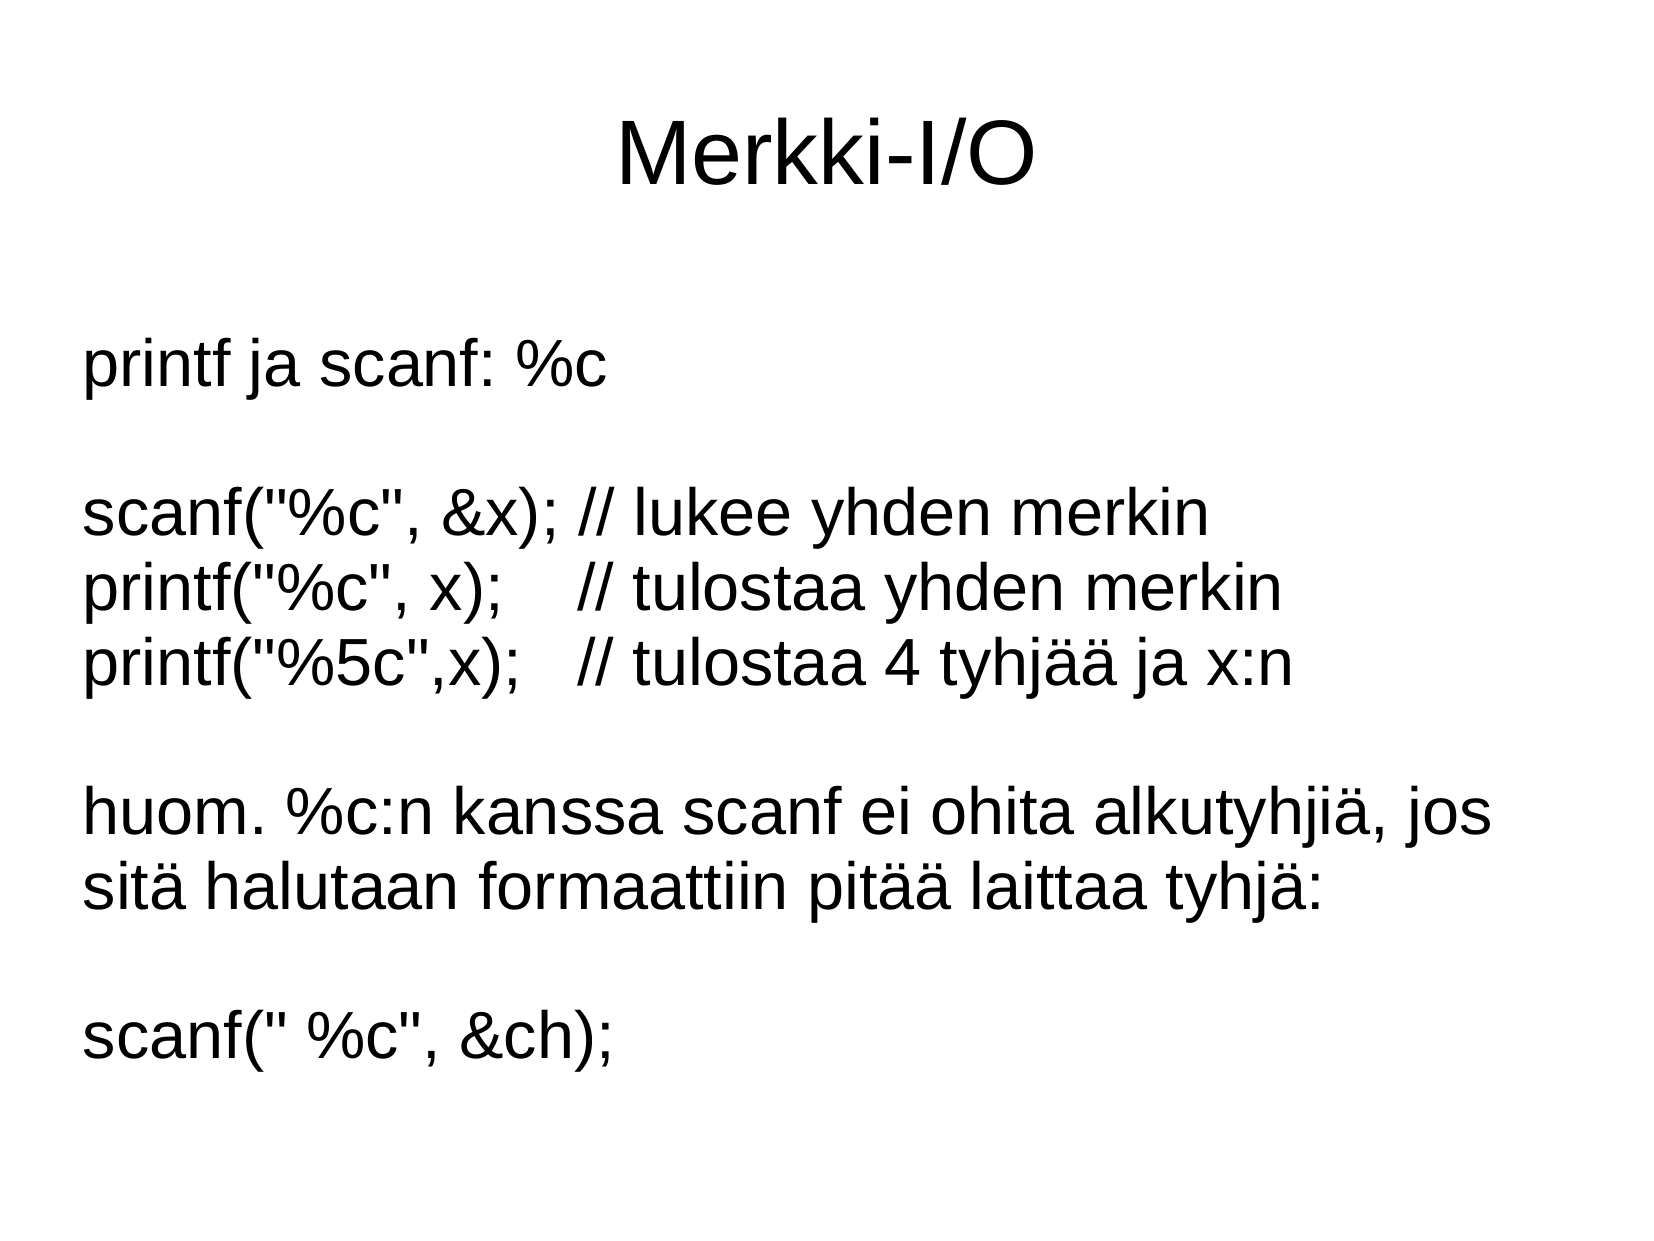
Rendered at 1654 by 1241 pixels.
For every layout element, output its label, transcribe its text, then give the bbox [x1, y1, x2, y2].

title Merkki-I/O [82, 56, 1571, 250]
subtitle printf ja scanf: %c scanf("%c", &x); // lukee yhden merkin printf("%c", x); // tulostaa yhden merkin printf("%5c",x); // tulostaa 4 tyhjää ja x:n huom. %c:n kanssa scanf ei ohita alkutyhjiä, jos sitä halutaan formaattiin pitää laittaa tyhjä: scanf(" %c", &ch); [82, 297, 1571, 1102]
